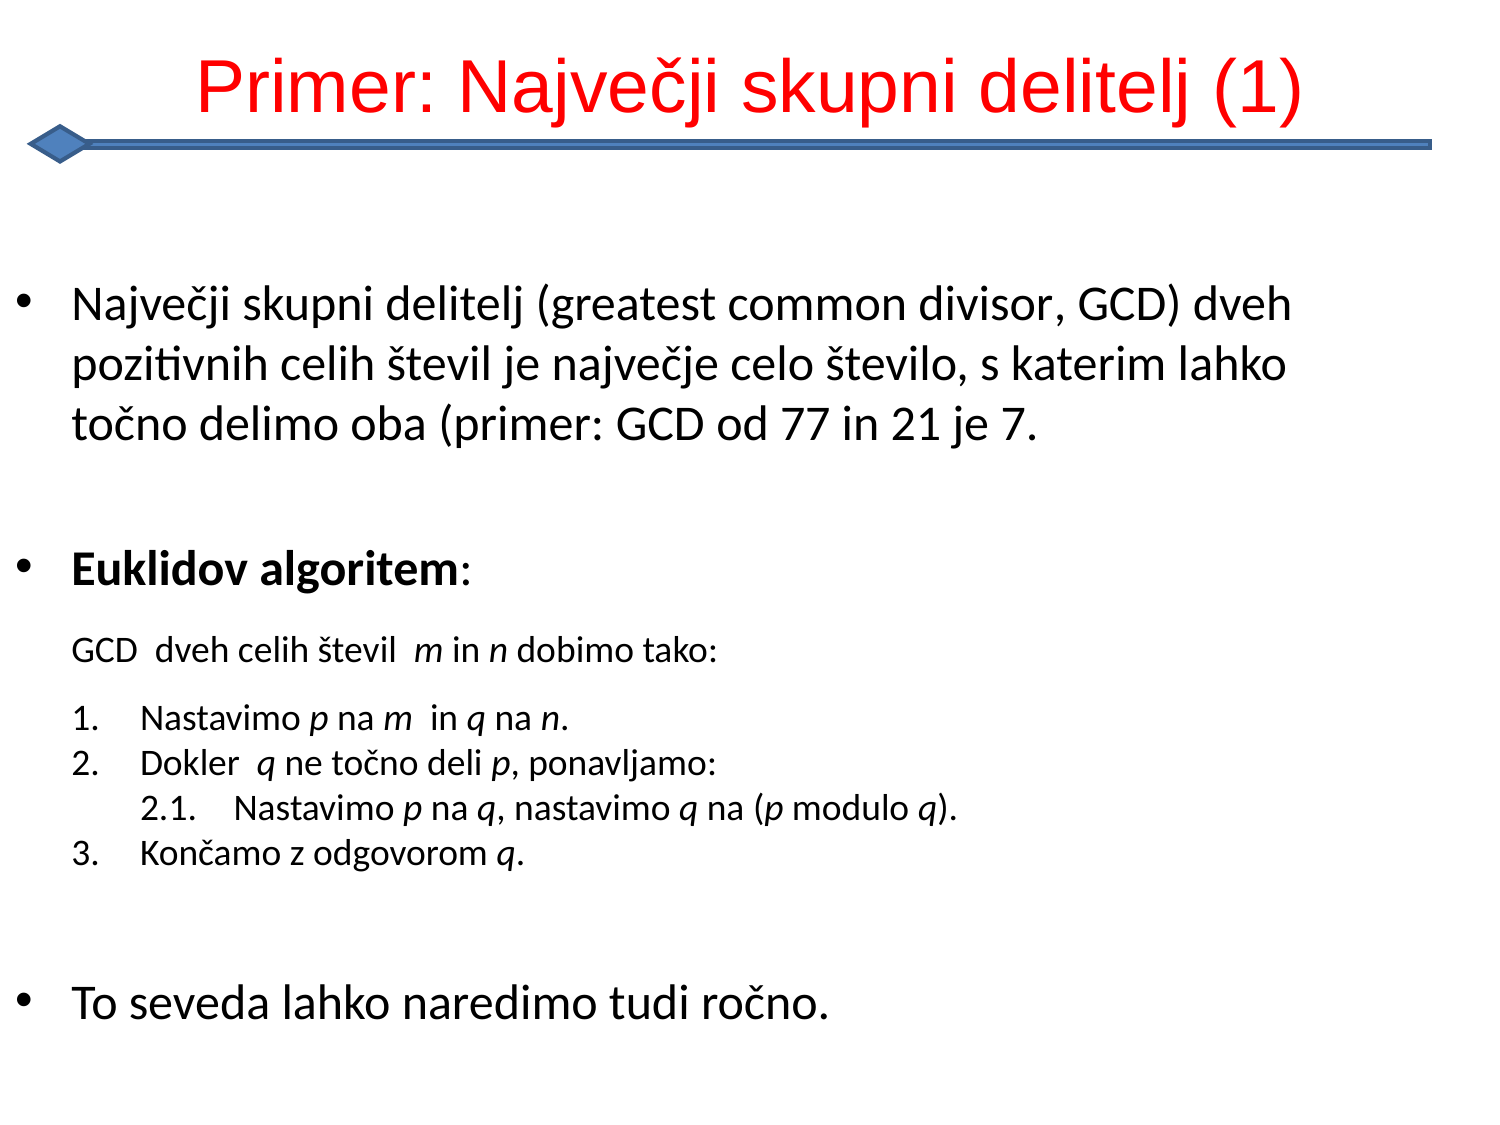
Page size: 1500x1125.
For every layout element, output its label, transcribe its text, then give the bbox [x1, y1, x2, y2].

list Največji skupni delitelj (greatest common divisor, GCD) dveh pozitivnih celih števil je največje celo število, s katerim lahko točno delimo oba (primer: GCD od 77 in 21 je 7. Euklidov algoritem: GCD dveh celih števil m in n dobimo tako: 1. Nastavimo p na m in q na n. 2. Dokler q ne točno deli p, ponavljamo: 2.1. Nastavimo p na q, nastavimo q na (p modulo q). 3. Končamo z odgovorom q. To seveda lahko naredimo tudi ročno. [0, 262, 1430, 1038]
title Primer: Največji skupni delitelj (1) [75, 23, 1426, 141]
